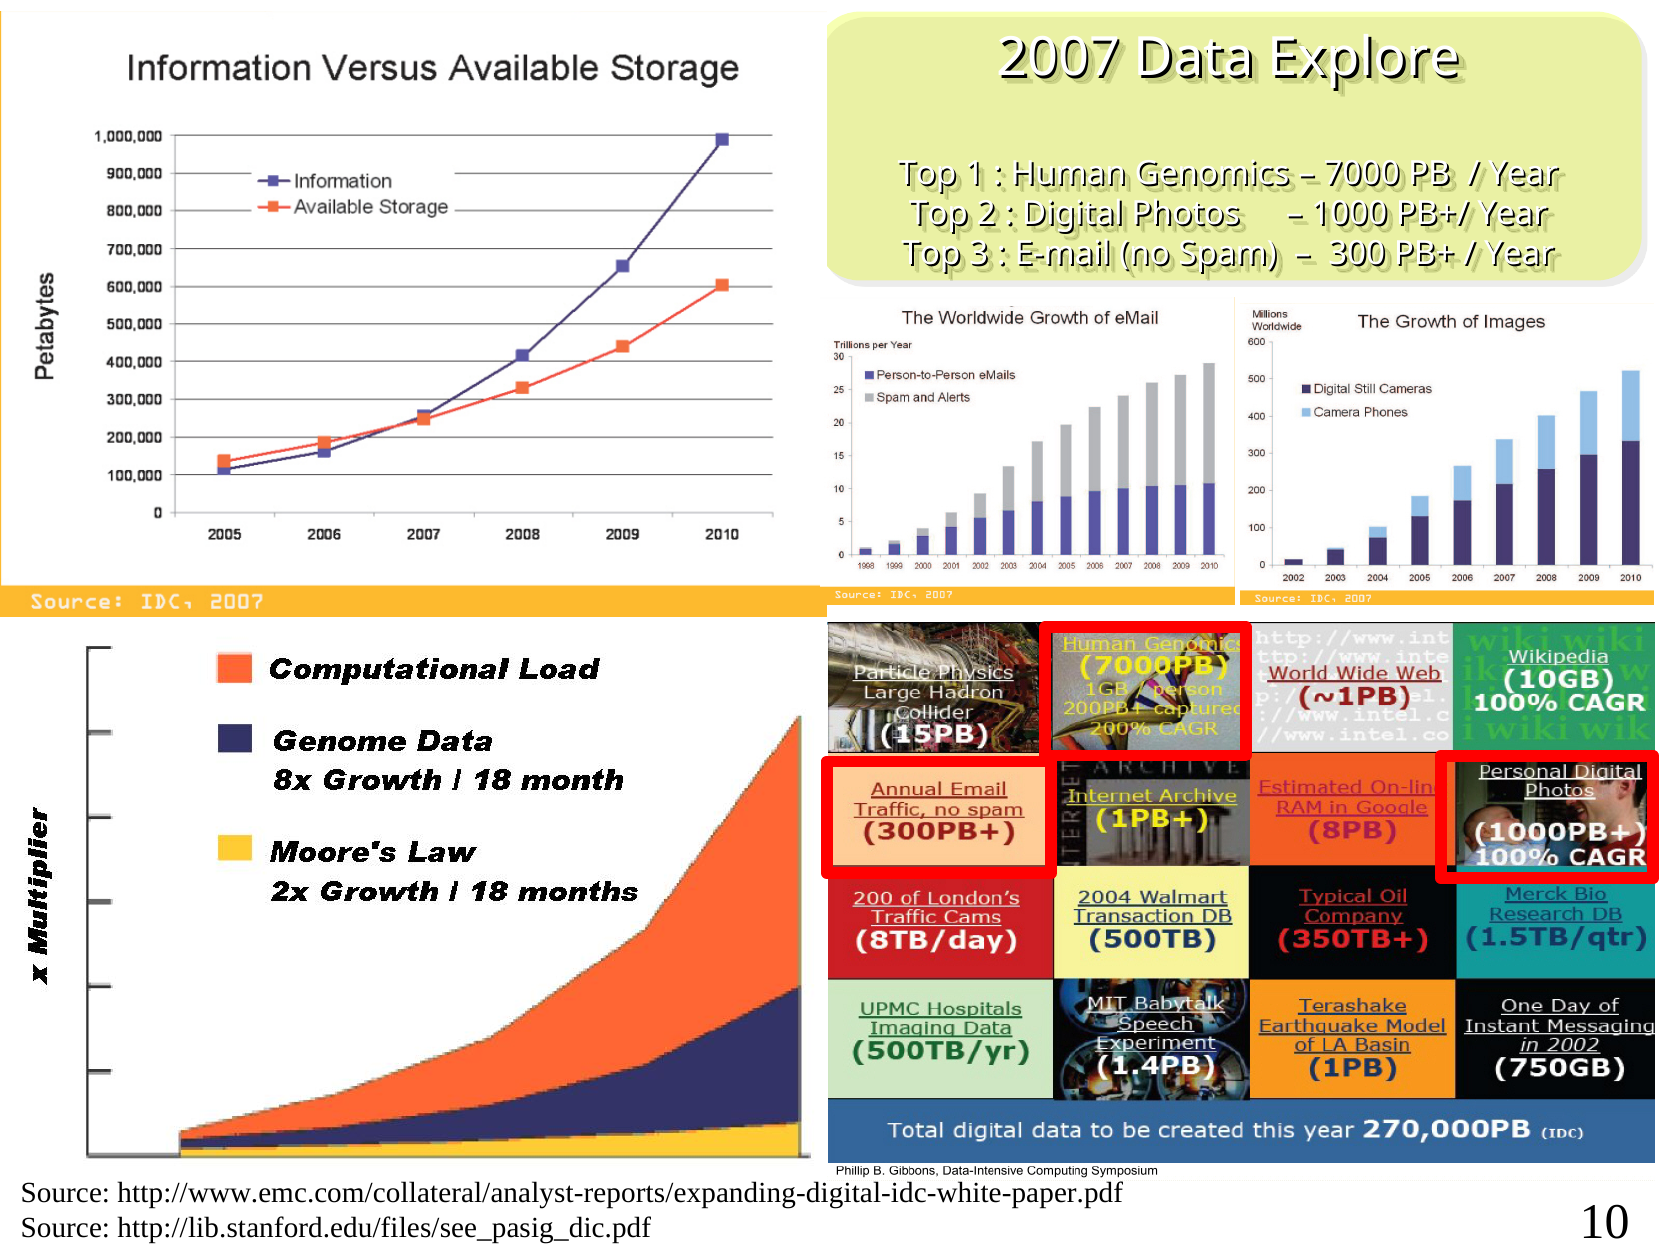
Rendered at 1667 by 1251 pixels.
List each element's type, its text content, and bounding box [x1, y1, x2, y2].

picture [0, 11, 1235, 617]
picture [1240, 303, 1654, 605]
text_box 2007 Data Explore Top 1 : Human Genomics – 7000 PB / Year Top 2 : Digital Photos – 1000 PB+/ Year Top 3 : E-mail (no Spam) – 300 PB+ / Year [827, 11, 1642, 281]
picture [1447, 762, 1647, 872]
picture [833, 767, 1045, 867]
picture [1051, 633, 1240, 750]
text_box Source: http://www.emc.com/collateral/analyst-reports/expanding-digital-idc-white-paper.pdf Source: http://lib.stanford.edu/files/see_pasig_dic.pdf [5, 1165, 1276, 1251]
picture [0, 621, 1655, 1181]
